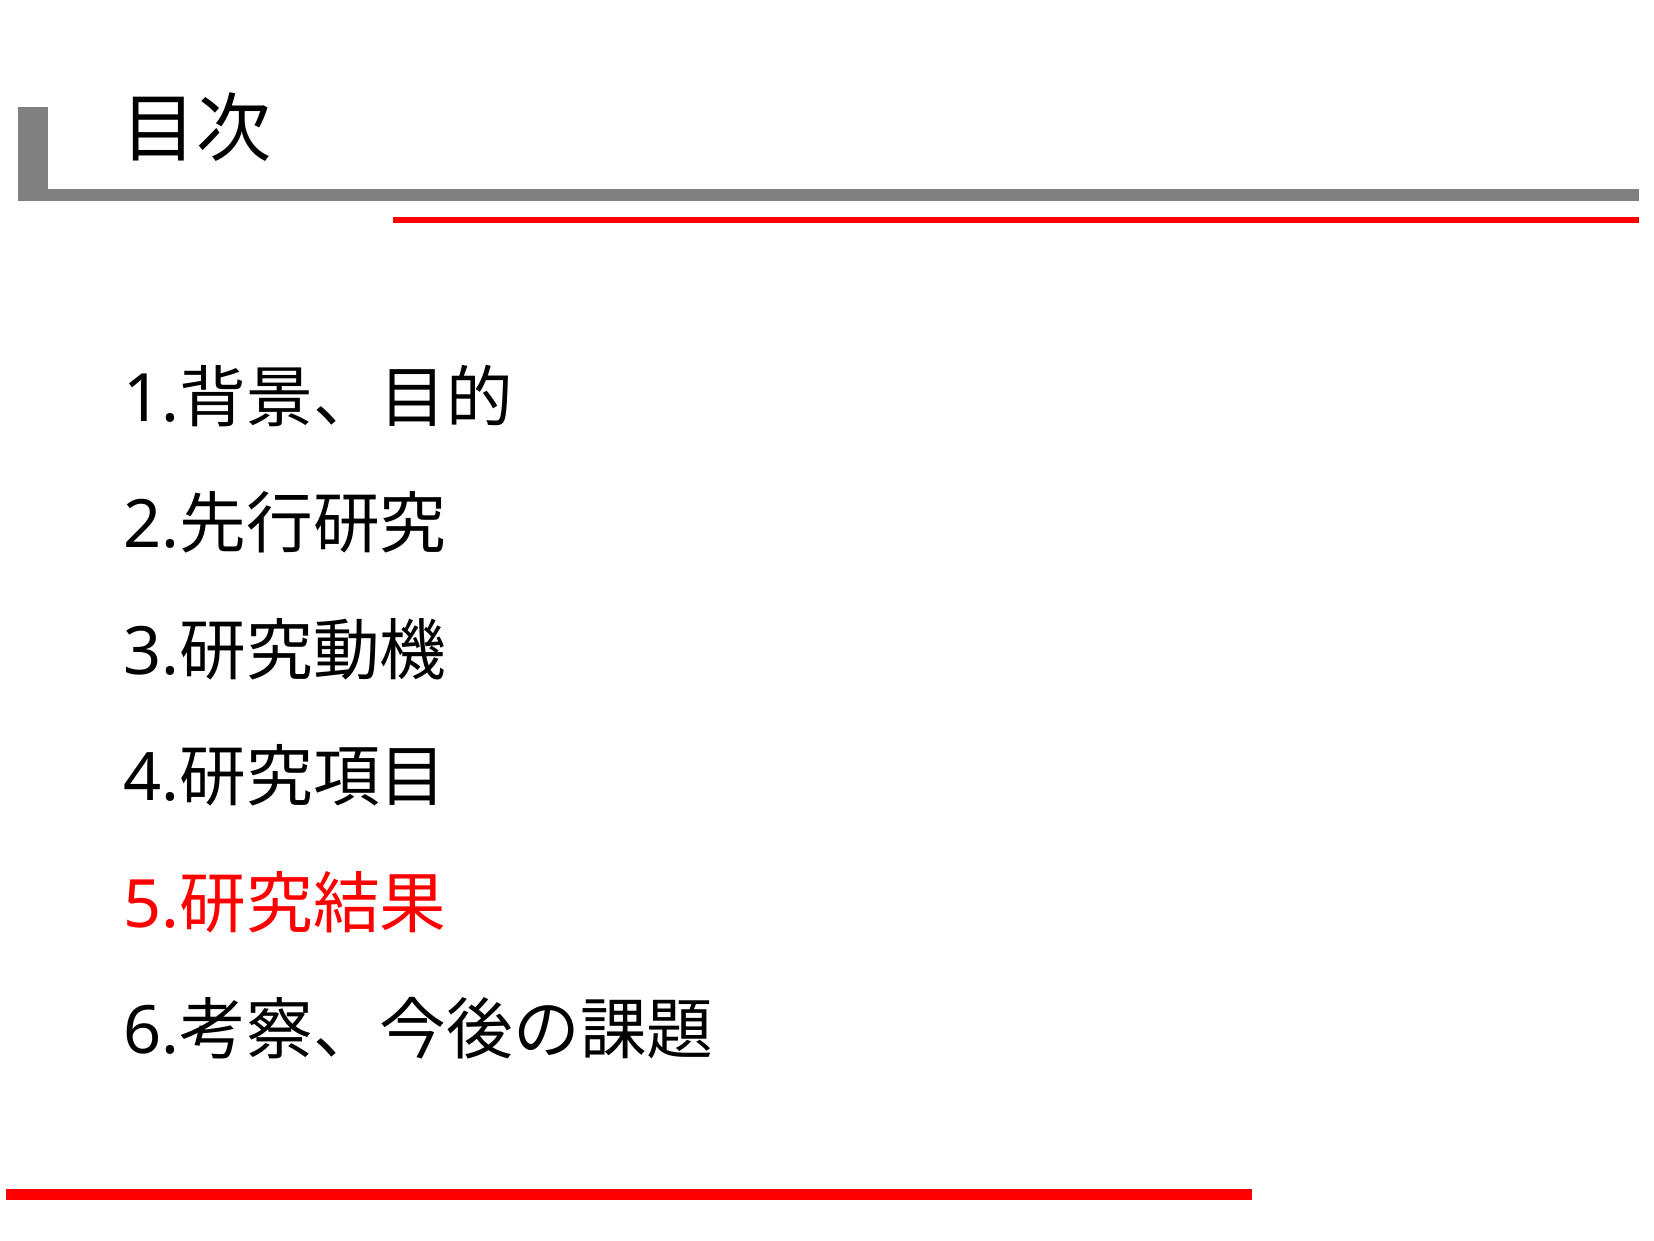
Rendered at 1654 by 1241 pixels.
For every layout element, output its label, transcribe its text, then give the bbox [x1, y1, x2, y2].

list 1.背景、目的 2.先行研究 3.研究動機 4.研究項目 5.研究結果 6.考察、今後の課題 [123, 343, 1536, 1211]
title 目次 [121, 18, 1534, 226]
